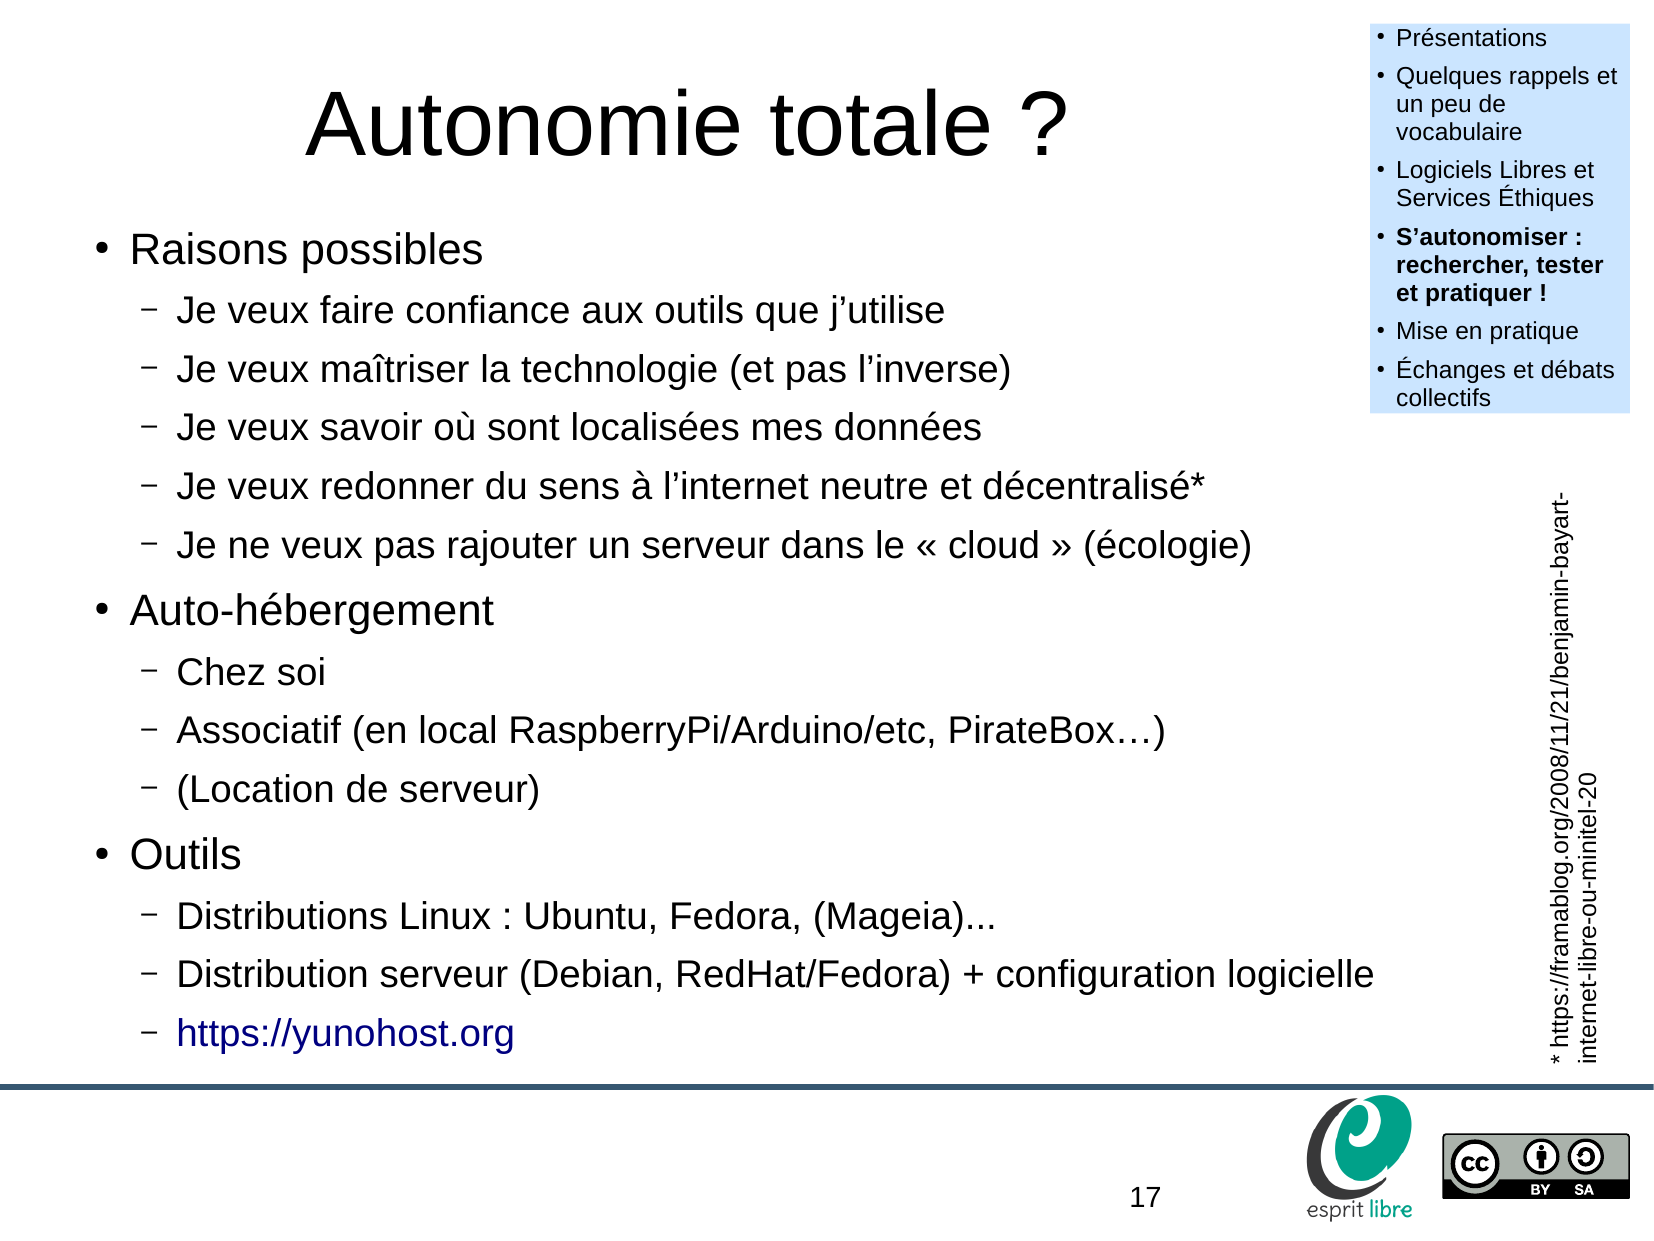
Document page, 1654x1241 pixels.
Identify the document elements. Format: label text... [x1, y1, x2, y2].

list Présentations Quelques rappels et un peu de vocabulaire Logiciels Libres et Services Éthiques S’autonomiser : rechercher, tester et pratiquer ! Mise en pratique Échanges et débats collectifs [1370, 23, 1630, 414]
title Autonomie totale ? [5, 19, 1371, 227]
text_box * https://framablog.org/2008/11/21/benjamin-bayart-internet-libre-ou-minitel-20 [1537, 437, 1609, 1080]
list Raisons possibles Je veux faire confiance aux outils que j’utilise Je veux maîtriser la technologie (et pas l’inverse) Je veux savoir où sont localisées mes données Je veux redonner du sens à l’internet neutre et décentralisé* Je ne veux pas rajouter un serveur dans le « cloud » (écologie) Auto-hébergement Chez soi Associatif (en local RaspberryPi/Arduino/etc, PirateBox…) (Location de serveur) Outils Distributions Linux : Ubuntu, Fedora, (Mageia)... Distribution serveur (Debian, RedHat/Fedora) + configuration logicielle https://yunohost.org [82, 227, 1571, 1063]
picture [1293, 1092, 1424, 1223]
